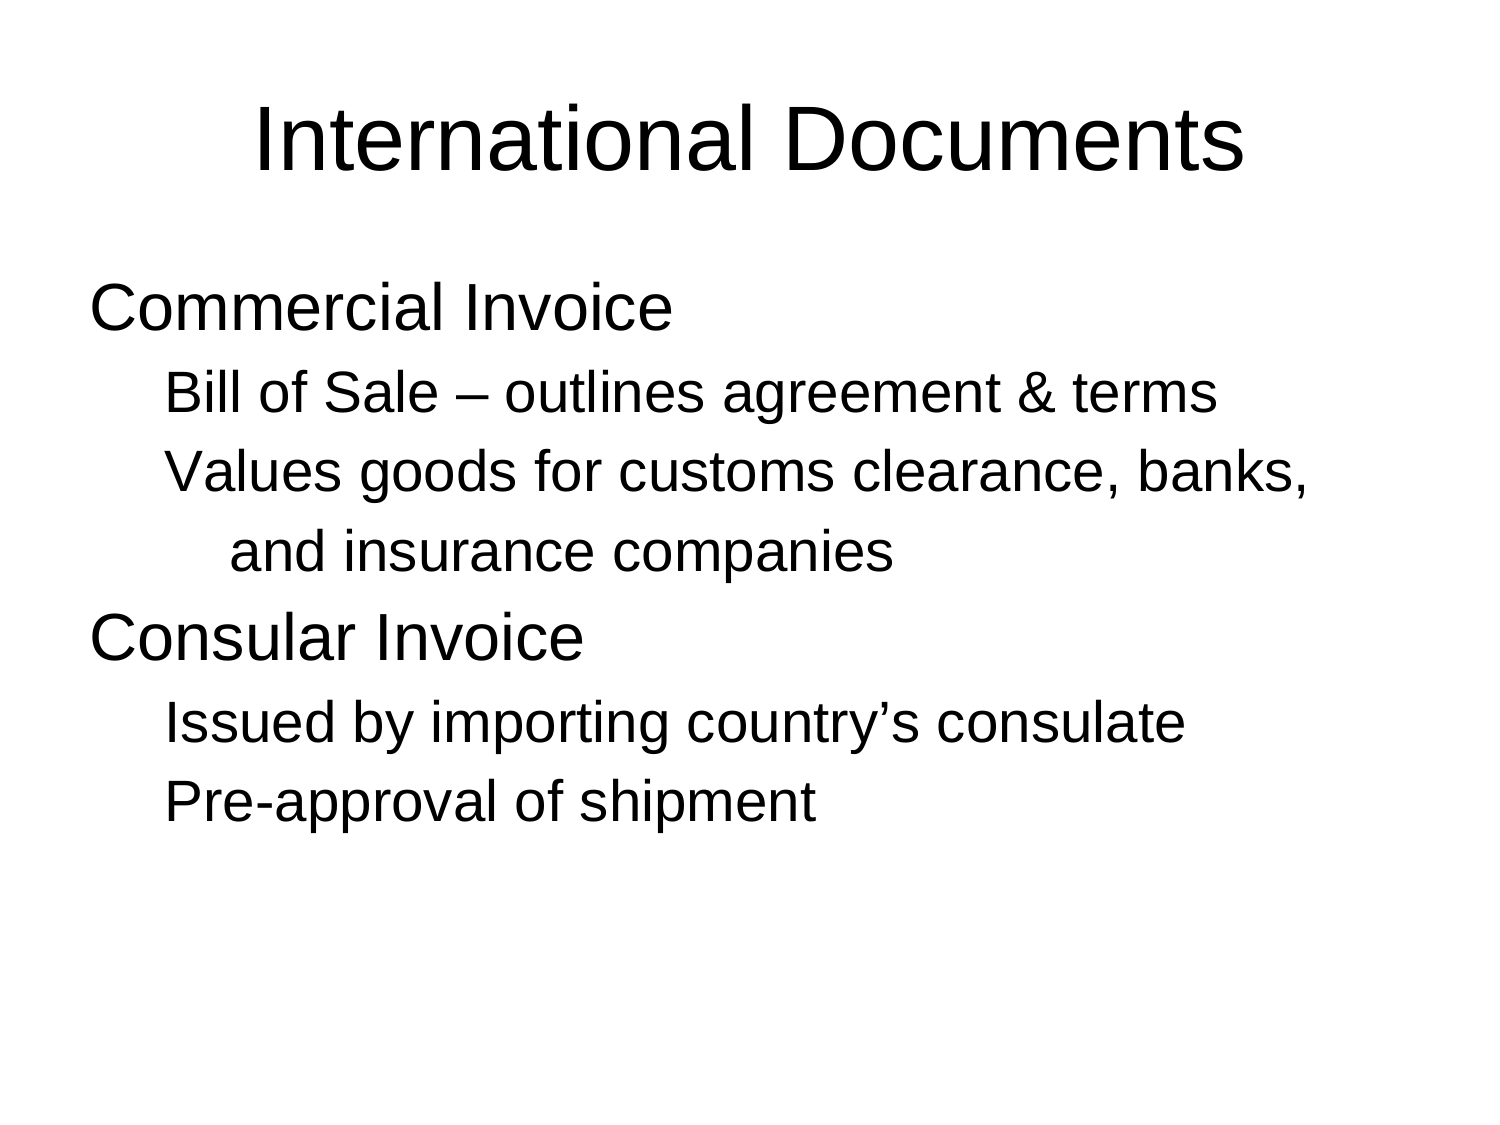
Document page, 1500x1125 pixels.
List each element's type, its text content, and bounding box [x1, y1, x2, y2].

list Commercial Invoice Bill of Sale – outlines agreement & terms Values goods for customs clearance, banks, and insurance companies Consular Invoice Issued by importing country’s consulate Pre-approval of shipment [75, 262, 1426, 1006]
title International Documents [75, 45, 1426, 233]
